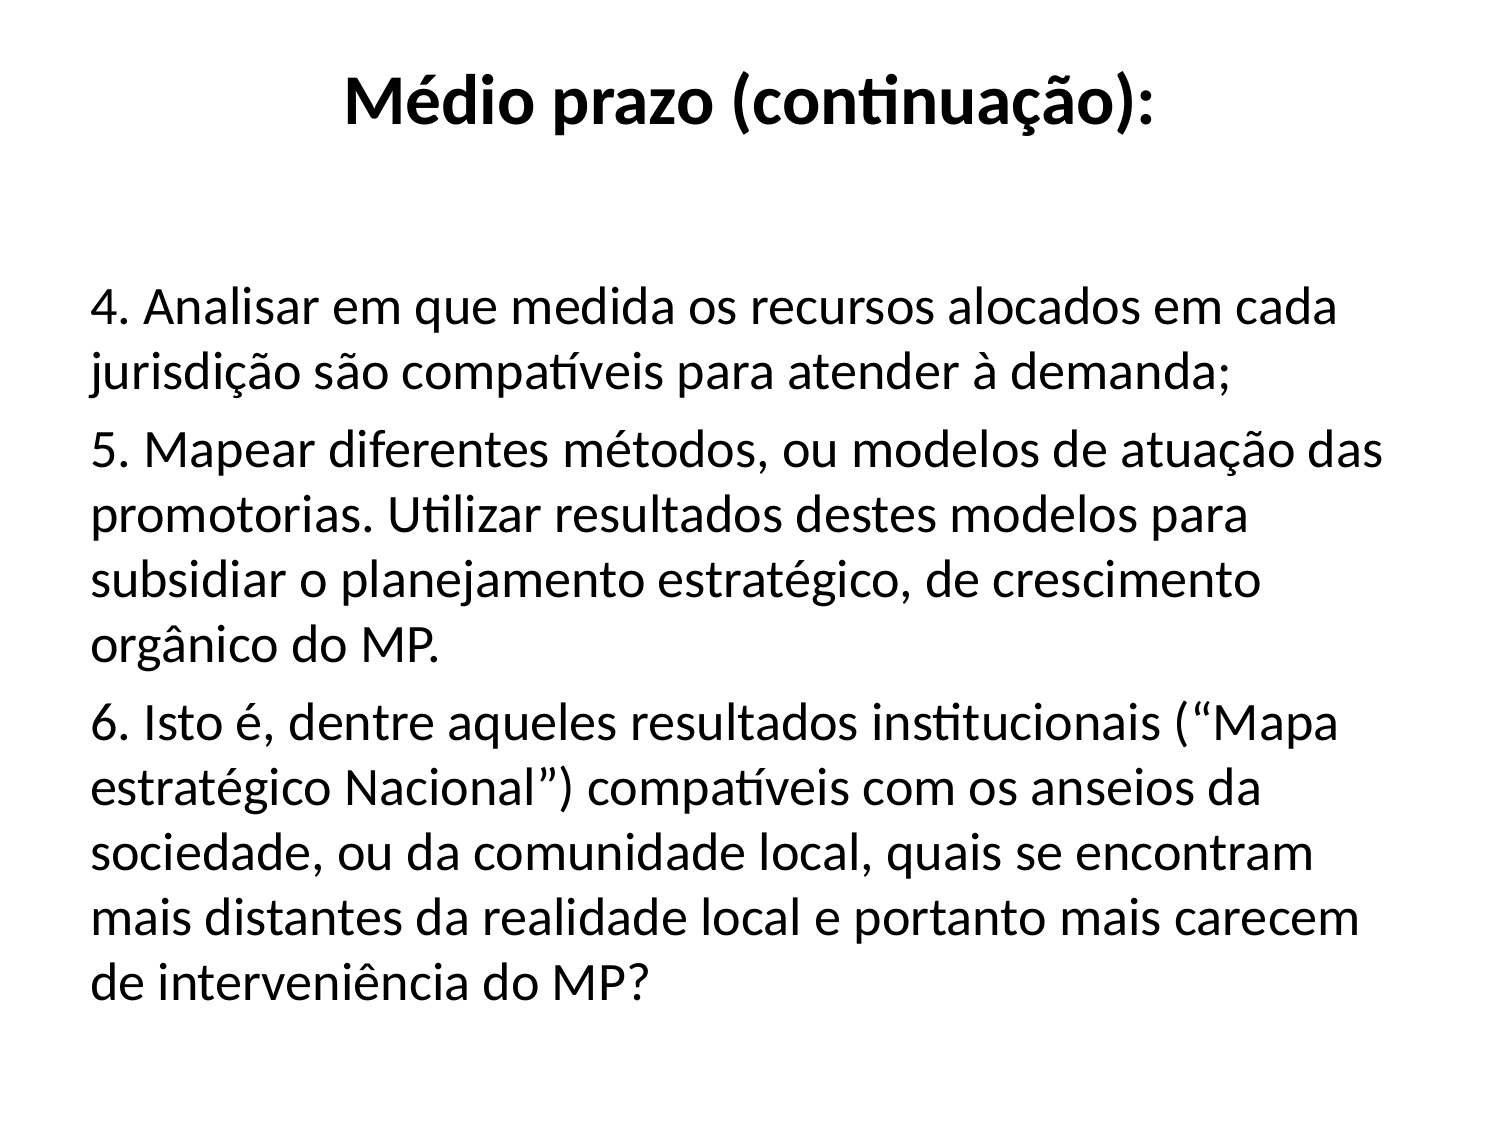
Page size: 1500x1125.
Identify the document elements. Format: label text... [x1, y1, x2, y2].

title Médio prazo (continuação): [75, 45, 1425, 233]
list 4. Analisar em que medida os recursos alocados em cada jurisdição são compatíveis para atender à demanda; 5. Mapear diferentes métodos, ou modelos de atuação das promotorias. Utilizar resultados destes modelos para subsidiar o planejamento estratégico, de crescimento orgânico do MP. 6. Isto é, dentre aqueles resultados institucionais (“Mapa estratégico Nacional”) compatíveis com os anseios da sociedade, ou da comunidade local, quais se encontram mais distantes da realidade local e portanto mais carecem de interveniência do MP? [75, 262, 1425, 1005]
